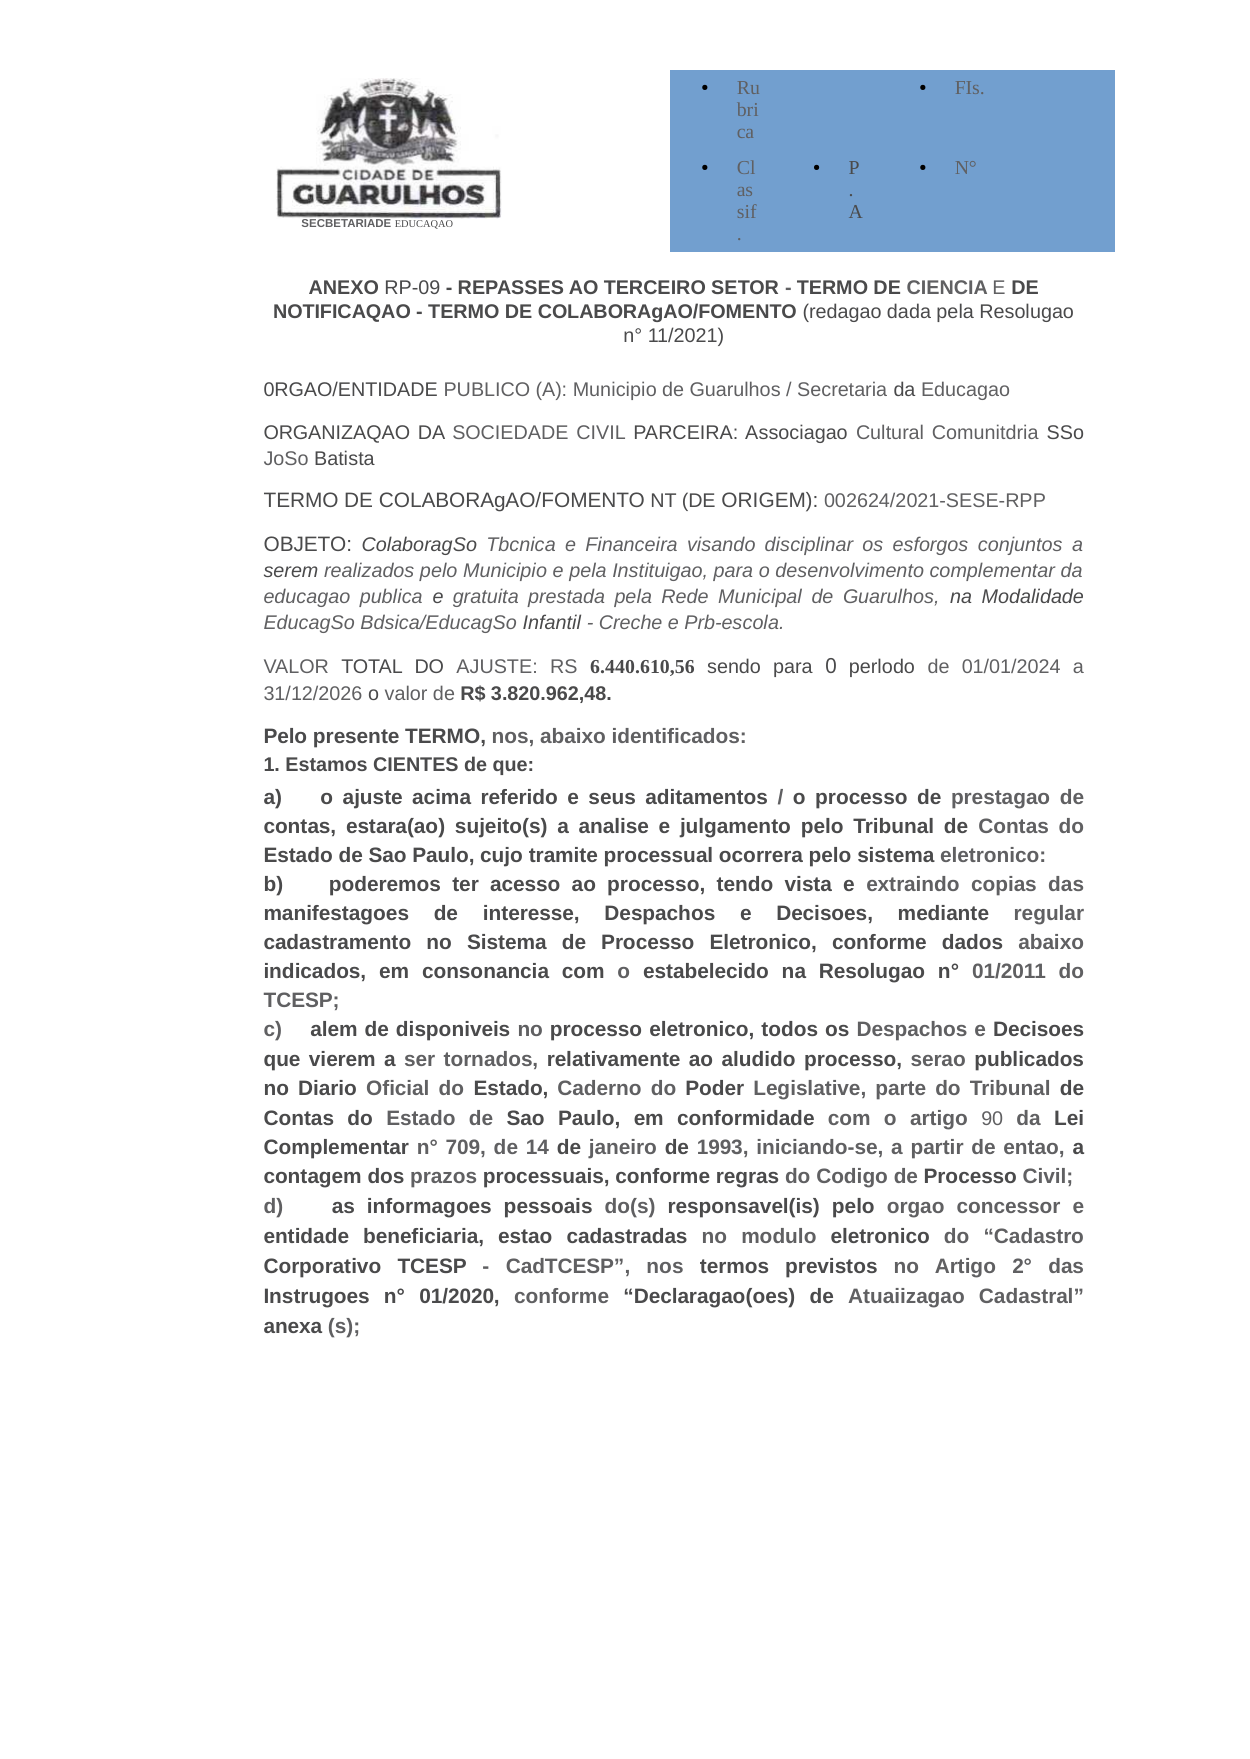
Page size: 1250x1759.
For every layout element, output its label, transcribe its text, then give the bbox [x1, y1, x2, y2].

text_box SECBETARIADE EDUCAQAO [301, 216, 476, 235]
table_cell N° [865, 150, 1115, 252]
table_header [775, 70, 865, 150]
table_cell P.A [775, 150, 865, 252]
table_header FIs. [865, 70, 1115, 150]
table_cell Classif. [670, 150, 775, 252]
table_header Rubrica [670, 70, 775, 150]
text_box ANEXO RP-09 - REPASSES AO TERCEIRO SETOR - TERMO DE CIENCIA E DE NOTIFICAQAO - TERMO DE COLABORAgAO/FOMENTO (redagao dada pela Resolugao n° 11/2021) 0RGAO/ENTIDADE PUBLICO (A): Municipio de Guarulhos / Secretaria da Educagao ORGANIZAQAO DA SOCIEDADE CIVIL PARCEIRA: Associagao Cultural Comunitdria SSo JoSo Batista TERMO DE COLABORAgAO/FOMENTO NT (DE ORIGEM): 002624/2021-SESE-RPP OBJETO: ColaboragSo Tbcnica e Financeira visando disciplinar os esforgos conjuntos a serem realizados pelo Municipio e pela Instituigao, para o desenvolvimento complementar da educagao publica e gratuita prestada pela Rede Municipal de Guarulhos, na Modalidade EducagSo Bdsica/EducagSo Infantil - Creche e Prb-escola. VALOR TOTAL DO AJUSTE: RS 6.440.610,56 sendo para 0 perlodo de 01/01/2024 a 31/12/2026 o valor de R$ 3.820.962,48. Pelo presente TERMO, nos, abaixo identificados: 1. Estamos CIENTES de que: a) o ajuste acima referido e seus aditamentos / o processo de prestagao de contas, estara(ao) sujeito(s) a analise e julgamento pelo Tribunal de Contas do Estado de Sao Paulo, cujo tramite processual ocorrera pelo sistema eletronico: b) poderemos ter acesso ao processo, tendo vista e extraindo copias das manifestagoes de interesse, Despachos e Decisoes, mediante regular cadastramento no Sistema de Processo Eletronico, conforme dados abaixo indicados, em consonancia com o estabelecido na Resolugao n° 01/2011 do TCESP; c) alem de disponiveis no processo eletronico, todos os Despachos e Decisoes que vierem a ser tornados, relativamente ao aludido processo, serao publicados no Diario Oficial do Estado, Caderno do Poder Legislative, parte do Tribunal de Contas do Estado de Sao Paulo, em conformidade com o artigo 90 da Lei Complementar n° 709, de 14 de janeiro de 1993, iniciando-se, a partir de entao, a contagem dos prazos processuais, conforme regras do Codigo de Processo Civil; d) as informagoes pessoais do(s) responsavel(is) pelo orgao concessor e entidade beneficiaria, estao cadastradas no modulo eletronico do “Cadastro Corporativo TCESP - CadTCESP”, nos termos previstos no Artigo 2° das Instrugoes n° 01/2020, conforme “Declaragao(oes) de Atuaiizagao Cadastral” anexa (s); [264, 274, 1084, 1460]
picture [276, 78, 502, 219]
